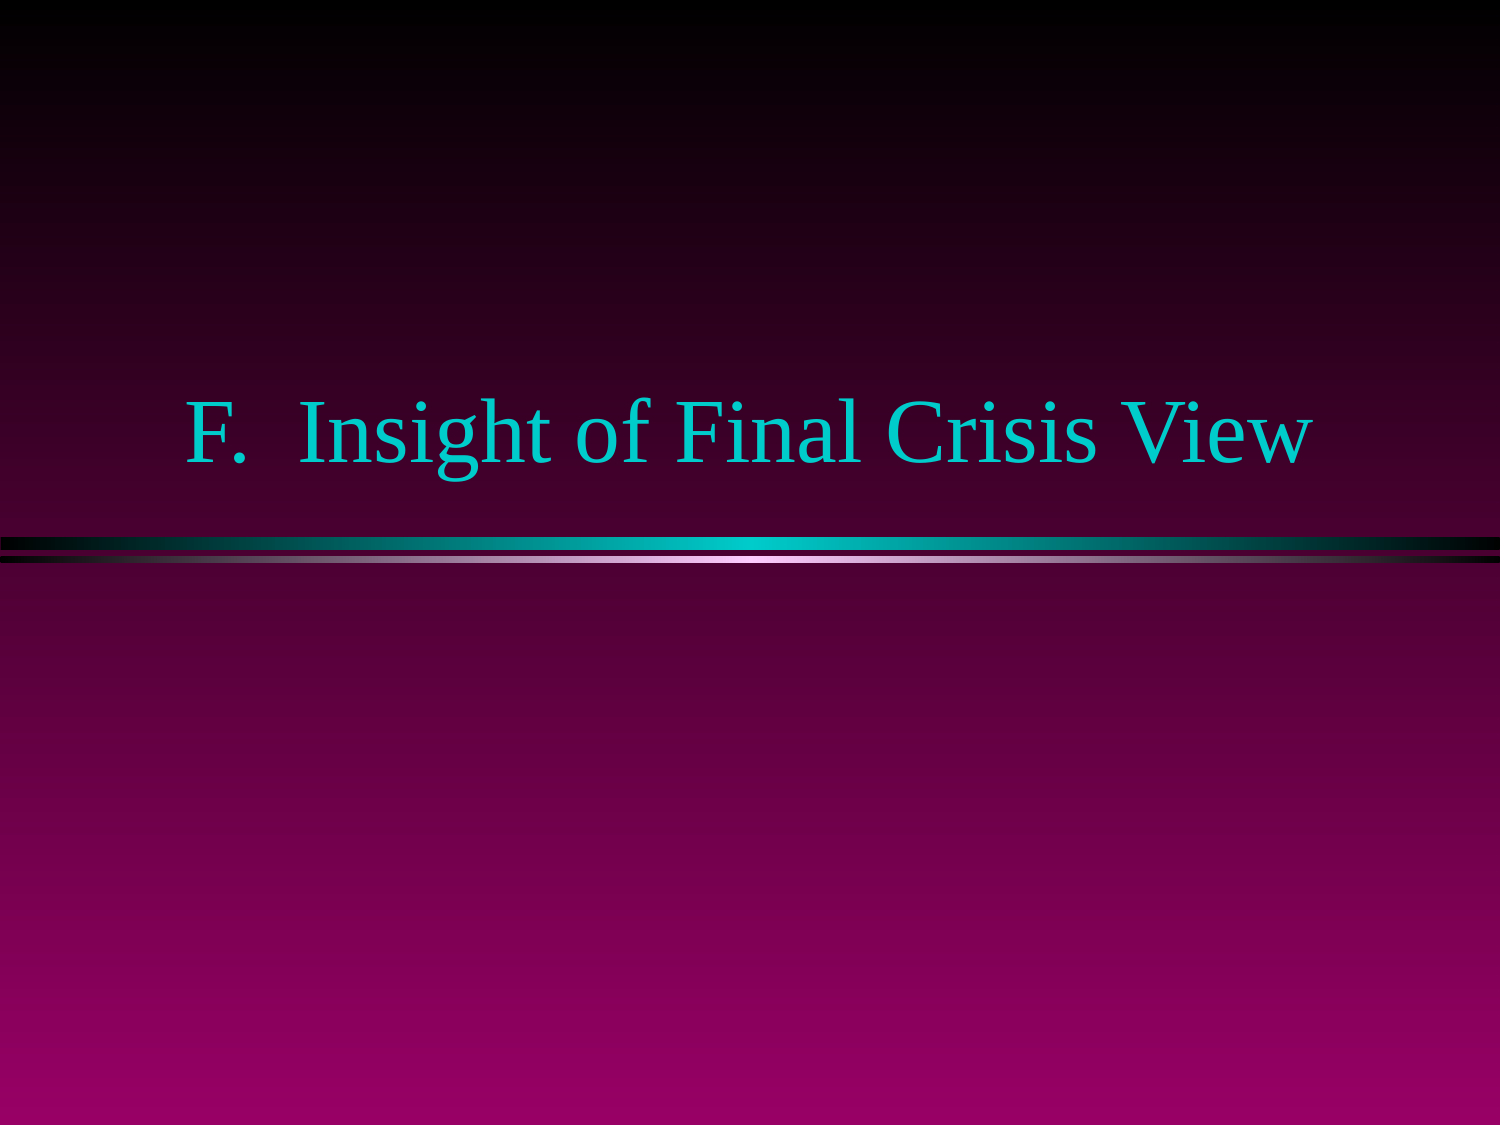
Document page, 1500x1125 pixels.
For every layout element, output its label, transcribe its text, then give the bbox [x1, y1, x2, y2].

title F. Insight of Final Crisis View [118, 337, 1382, 526]
